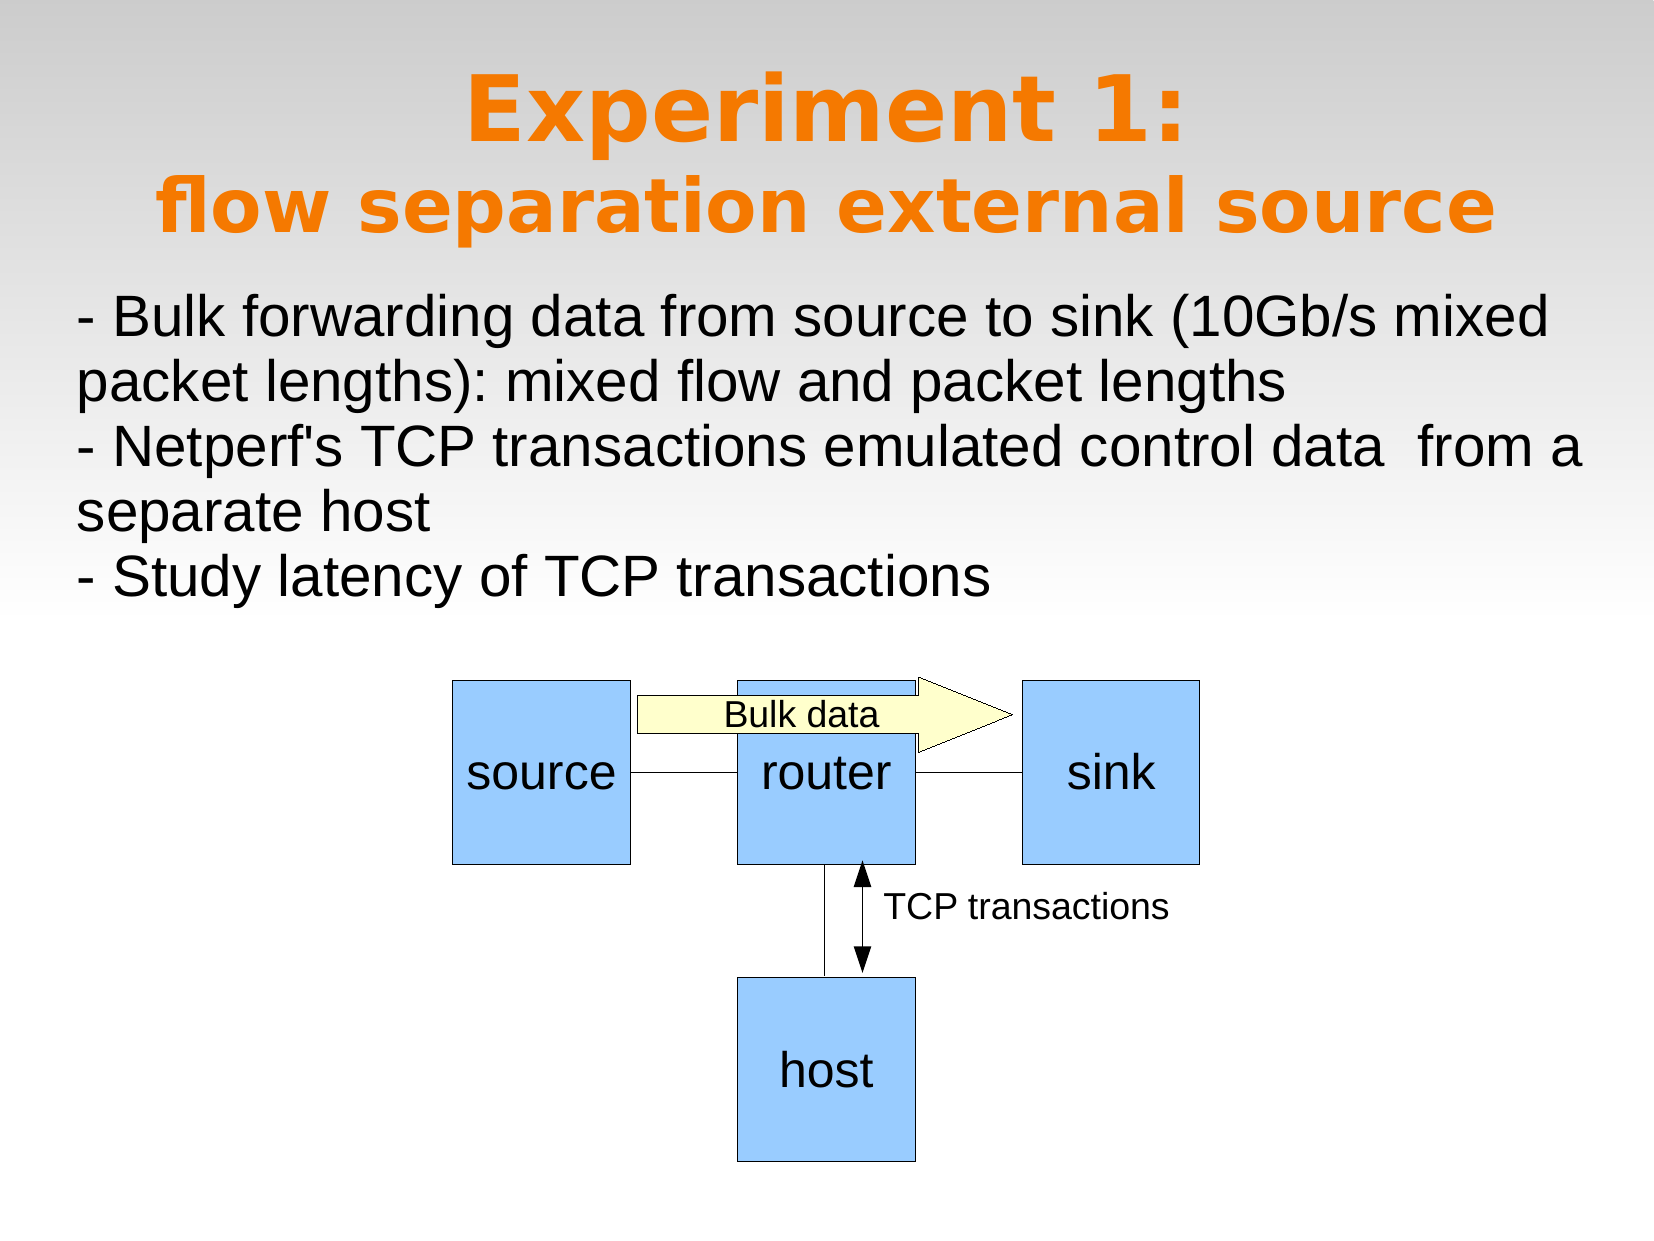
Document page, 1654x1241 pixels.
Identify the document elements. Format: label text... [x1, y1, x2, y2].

text_box host [737, 977, 916, 1162]
text_box router [737, 734, 916, 865]
text_box source [452, 680, 631, 865]
text_box - Bulk forwarding data from source to sink (10Gb/s mixed packet lengths): mixed flow and packet lengths - Netperf's TCP transactions emulated control data from a separate host - Study latency of TCP transactions [76, 272, 1654, 620]
title Experiment 1: flow separation external source [82, 49, 1571, 257]
text_box sink [1022, 680, 1200, 865]
text_box Bulk data [637, 677, 1013, 753]
text_box TCP transactions [853, 878, 1201, 940]
text_box router [737, 680, 916, 695]
